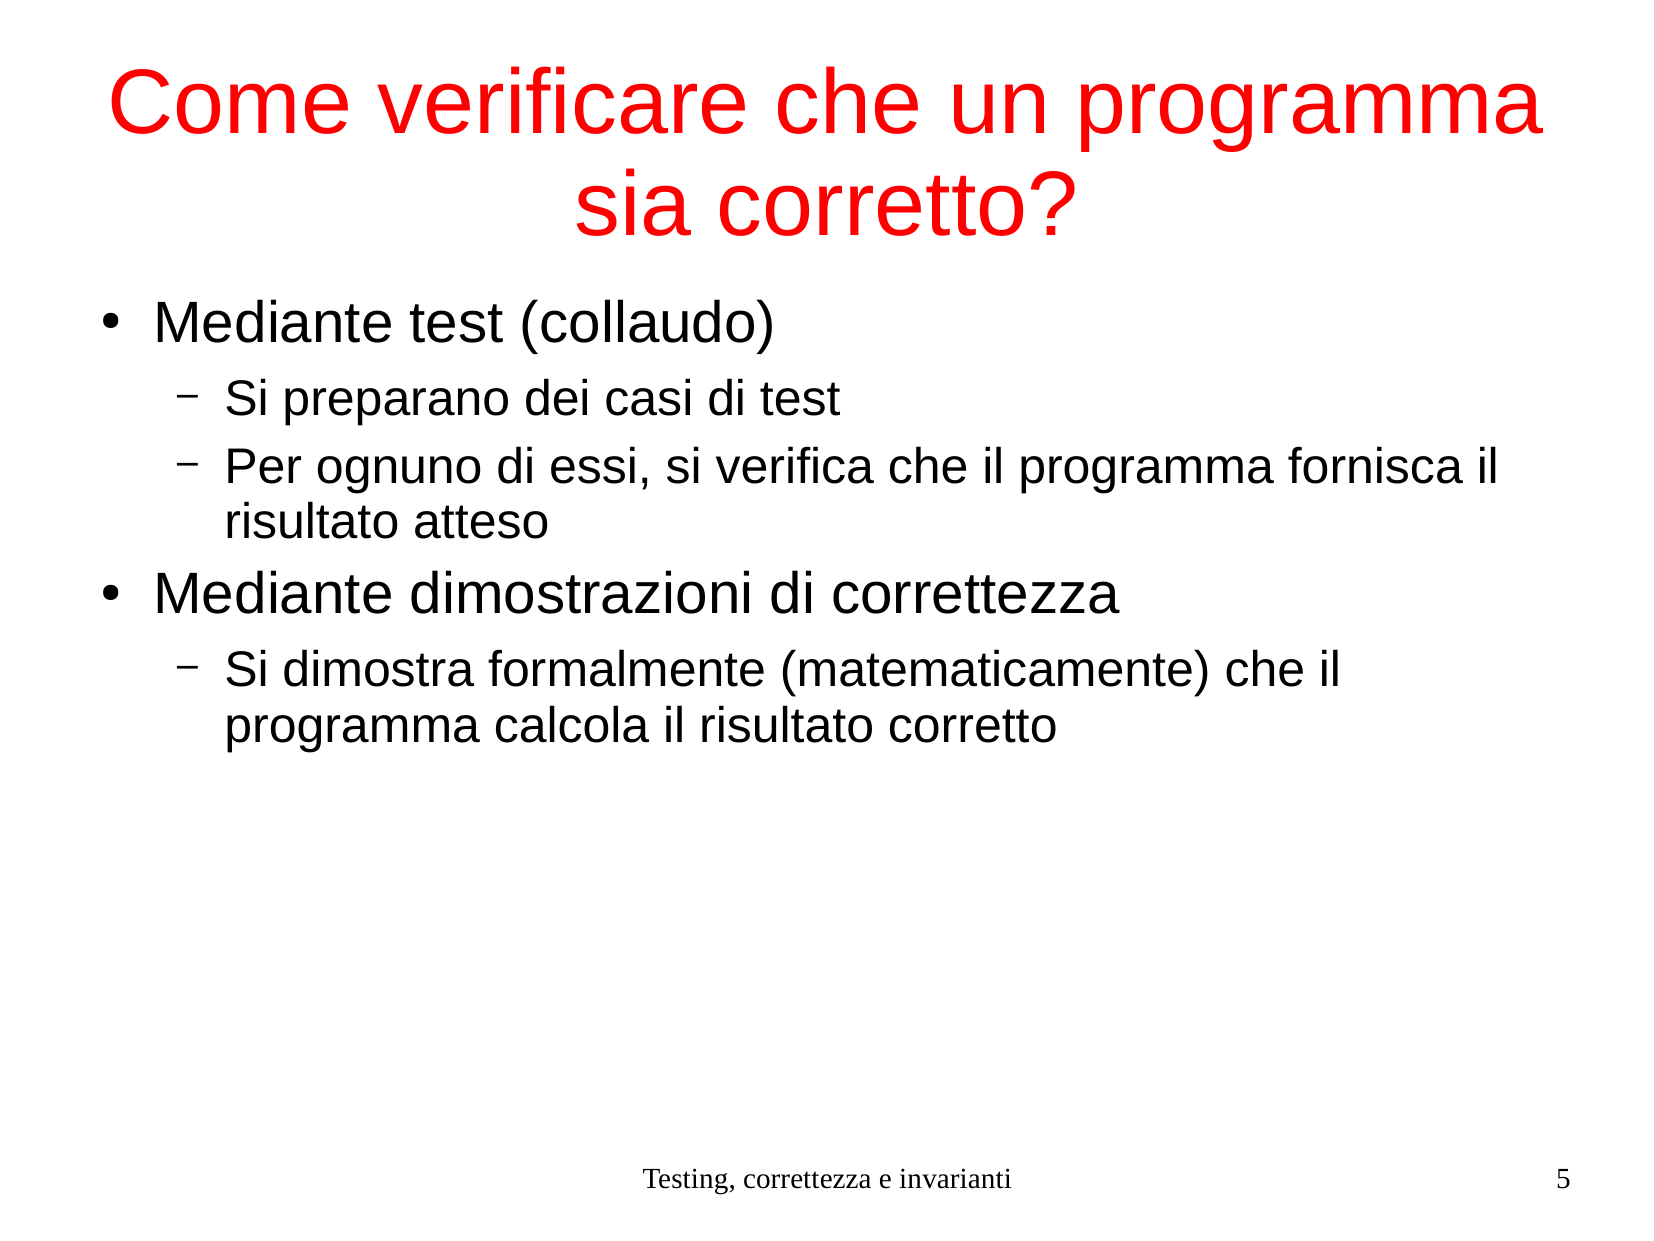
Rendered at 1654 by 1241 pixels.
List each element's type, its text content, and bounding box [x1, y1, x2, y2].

title Come verificare che un programma sia corretto? [82, 49, 1571, 257]
list Mediante test (collaudo) Si preparano dei casi di test Per ognuno di essi, si verifica che il programma fornisca il risultato atteso Mediante dimostrazioni di correttezza Si dimostra formalmente (matematicamente) che il programma calcola il risultato corretto [82, 290, 1571, 1126]
